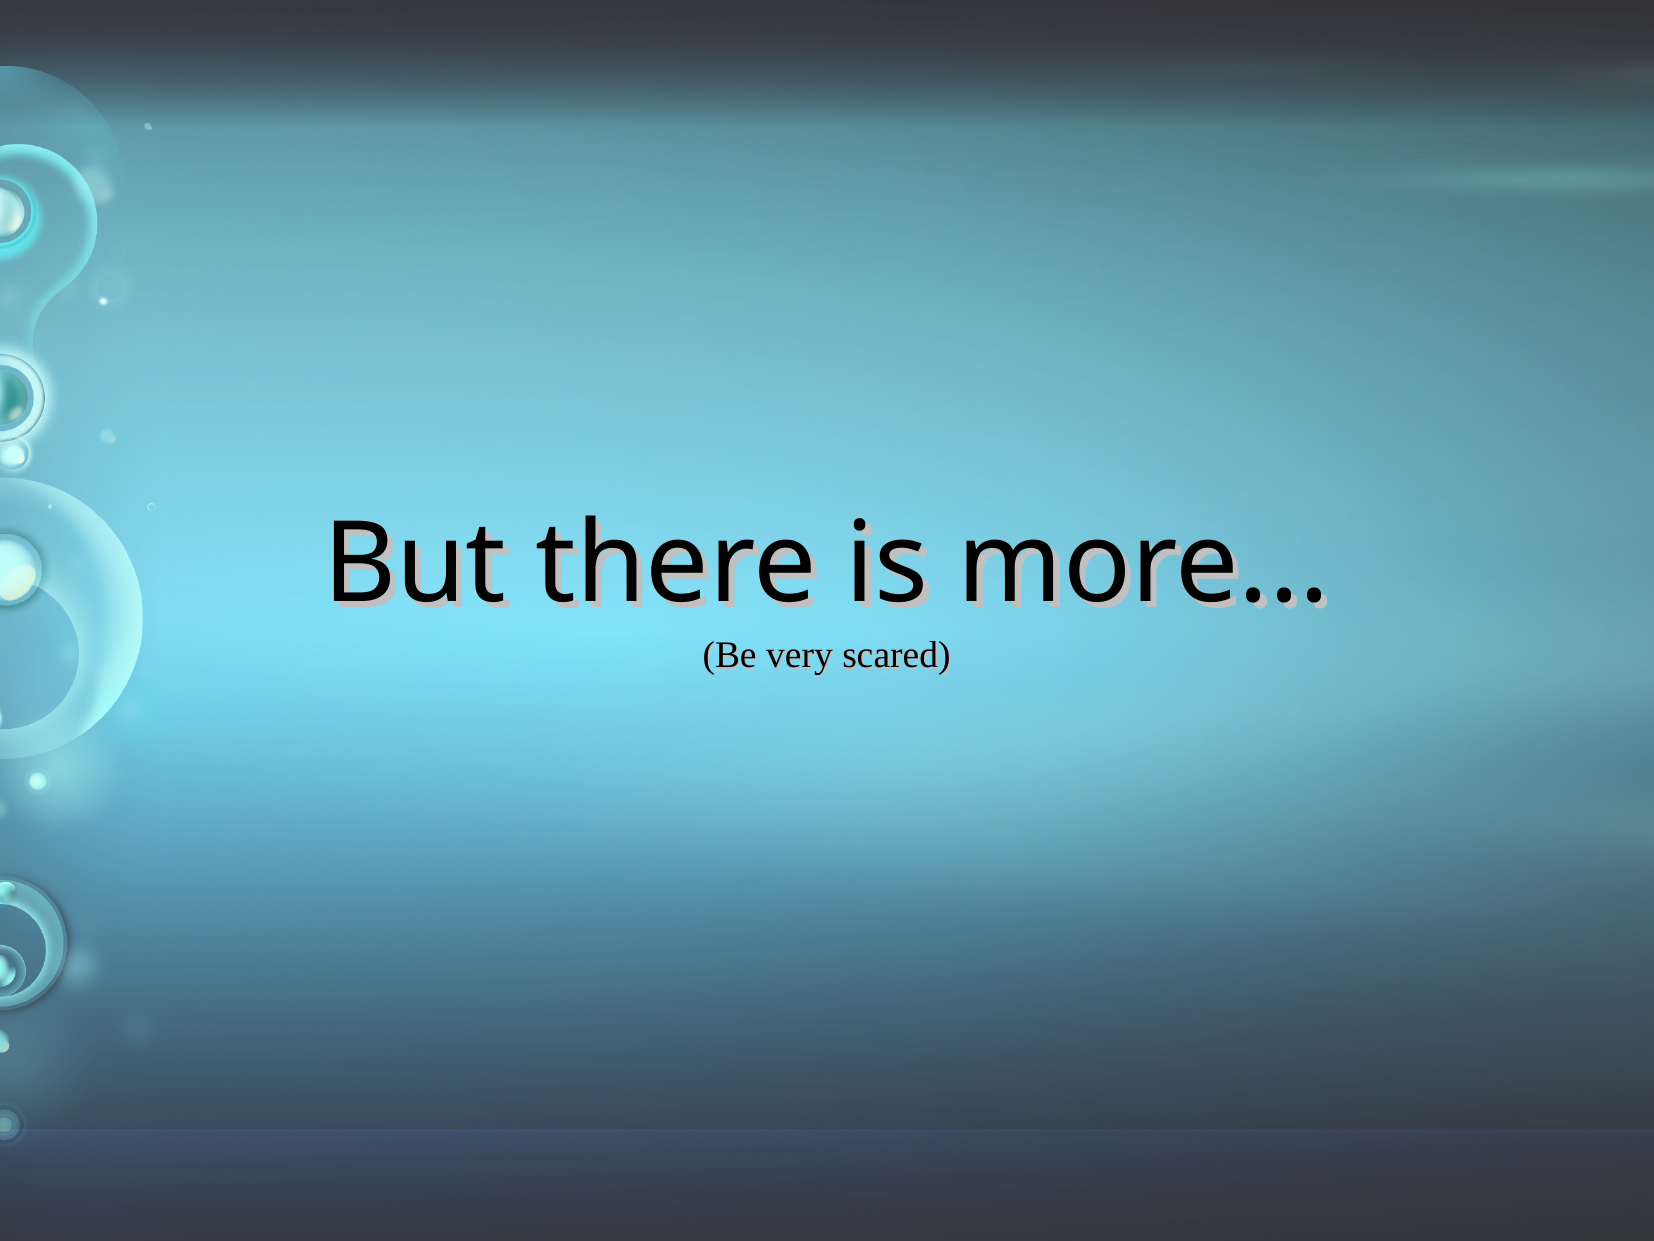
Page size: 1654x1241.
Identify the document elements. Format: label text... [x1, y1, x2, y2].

title But there is more... (Be very scared) [82, 474, 1571, 682]
